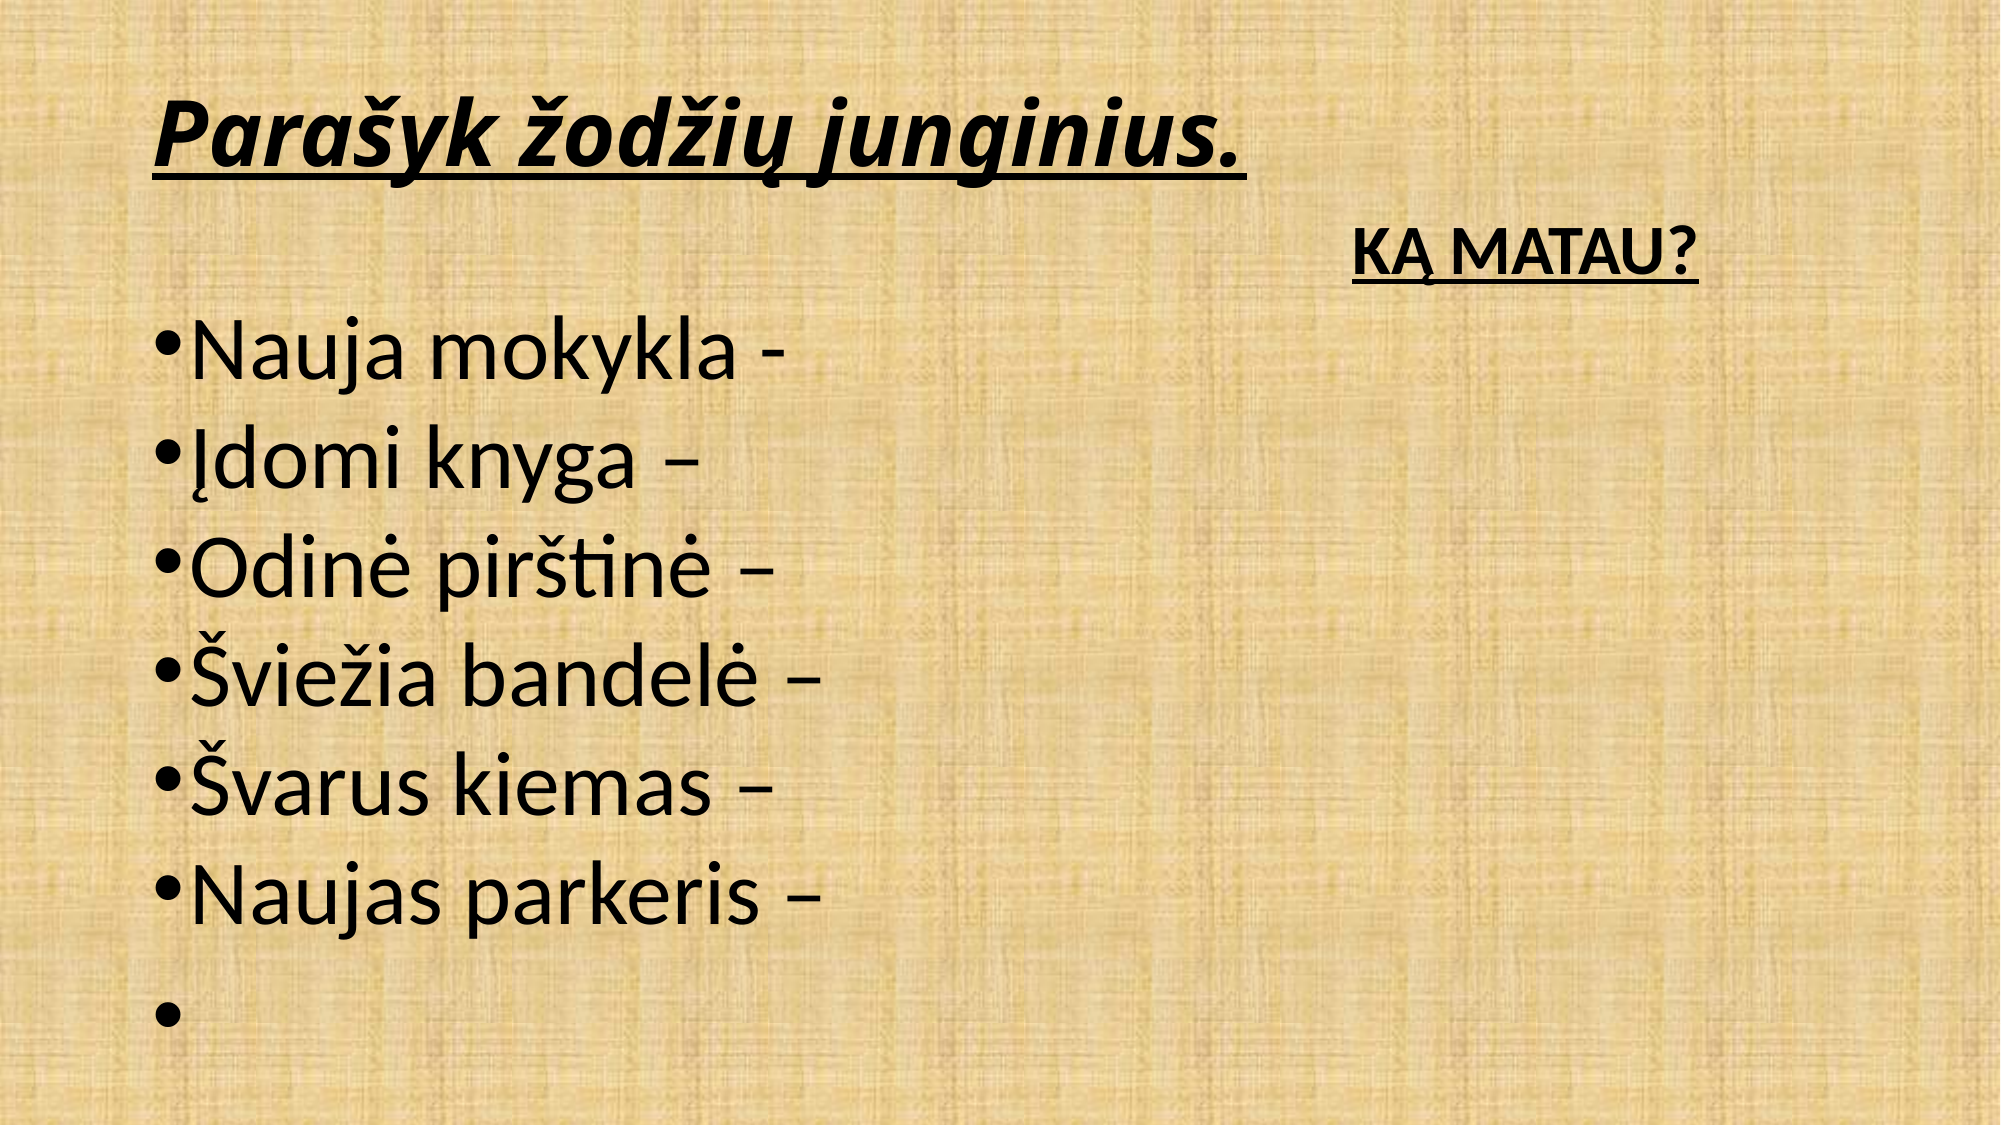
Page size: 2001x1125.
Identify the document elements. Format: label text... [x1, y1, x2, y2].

list KĄ MATAU? Nauja mokykla - Įdomi knyga – Odinė pirštinė – Šviežia bandelė – Švarus kiemas – Naujas parkeris – [137, 213, 1863, 1014]
title Parašyk žodžių junginius. [137, 59, 1863, 213]
